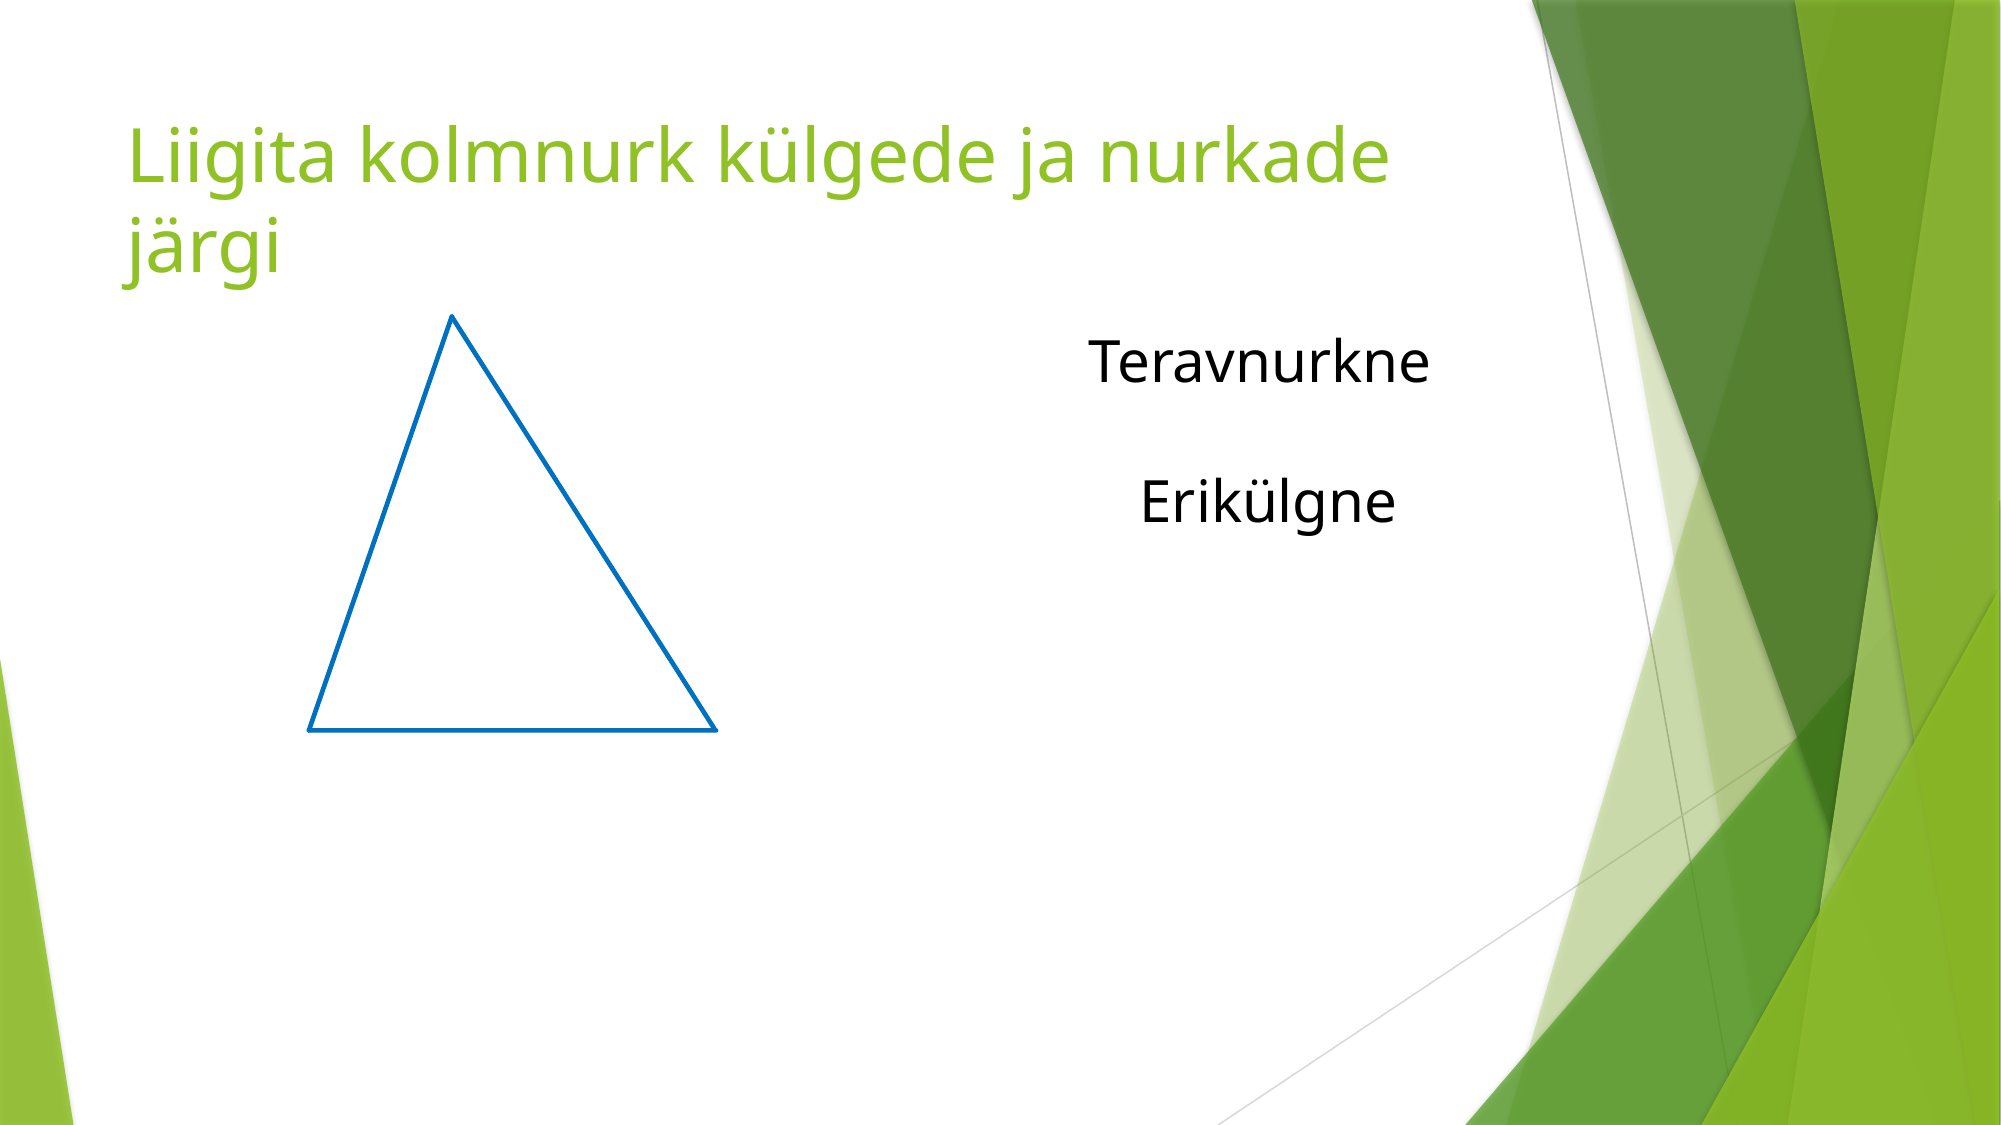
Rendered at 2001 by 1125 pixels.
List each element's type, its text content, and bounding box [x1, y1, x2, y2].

text_box Erikülgne [1124, 456, 1413, 542]
title Liigita kolmnurk külgede ja nurkade järgi [111, 99, 1522, 317]
text_box Teravnurkne [1074, 316, 1446, 402]
